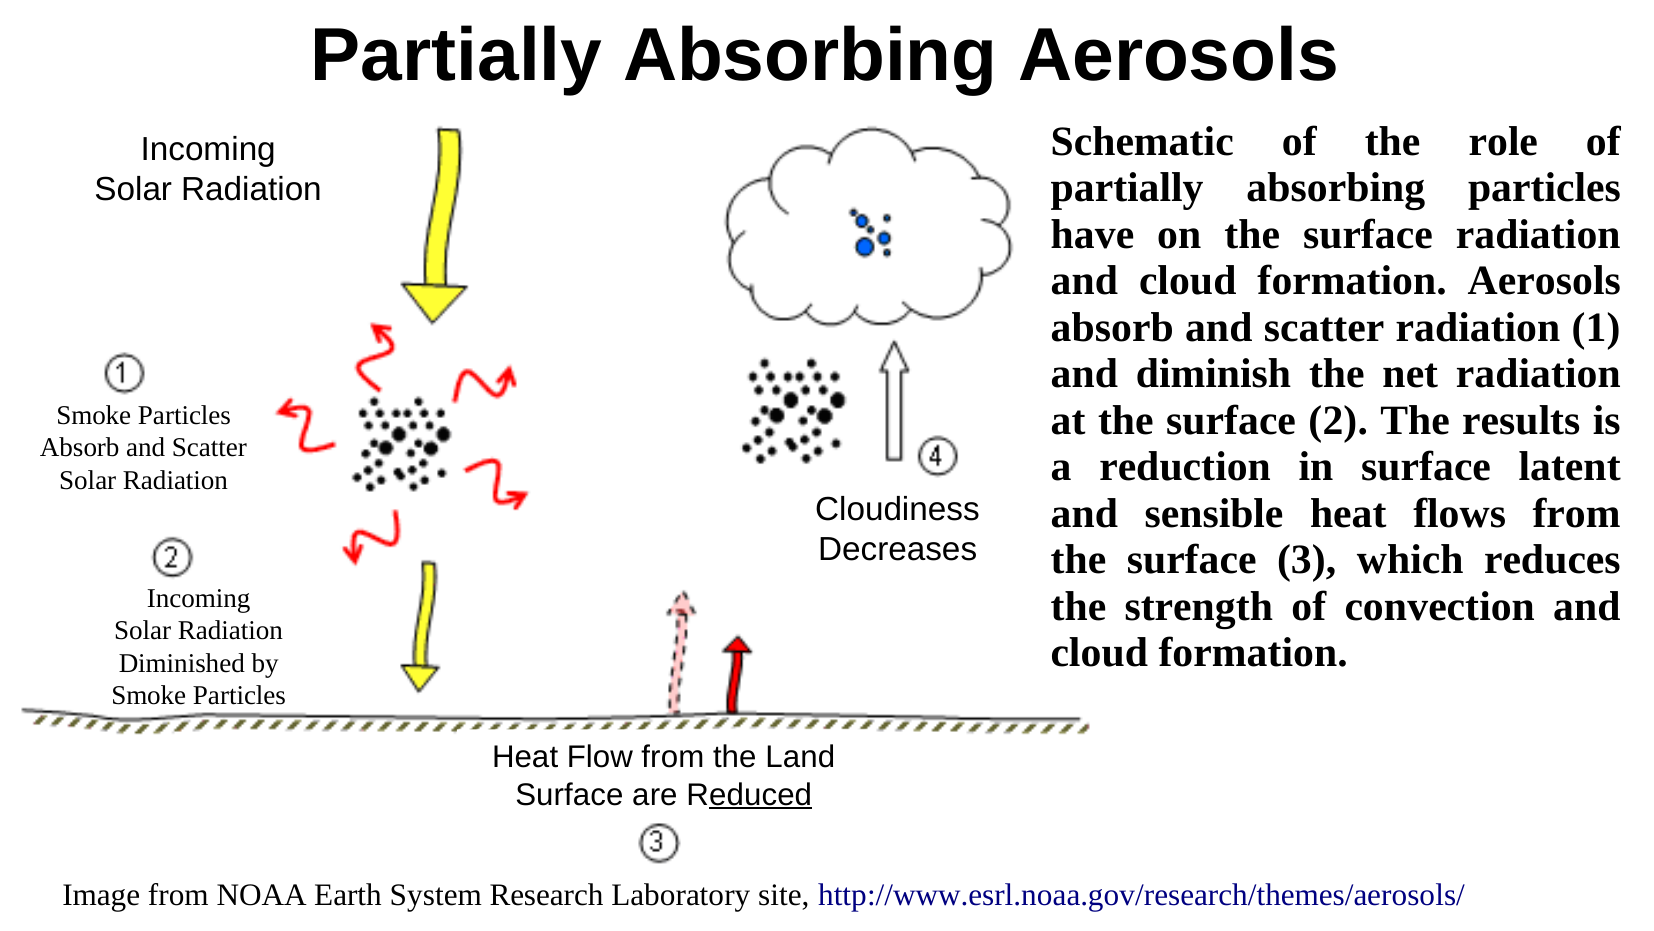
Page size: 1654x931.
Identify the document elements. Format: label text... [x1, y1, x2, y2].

title Partially Absorbing Aerosols [0, 3, 1653, 107]
text_box Image from NOAA Earth System Research Laboratory site, http://www.esrl.noaa.gov/research/themes/aerosols/ [47, 870, 1489, 921]
picture [13, 107, 1097, 872]
text_box Heat Flow from the Land Surface are Reduced [456, 729, 872, 819]
text_box Incoming Solar Radiation Diminished by Smoke Particles [83, 580, 314, 711]
text_box Cloudiness Decreases [766, 479, 1030, 575]
text_box Schematic of the role of partially absorbing particles have on the surface radiation and cloud formation. Aerosols absorb and scatter radiation (1) and diminish the net radiation at the surface (2). The results is a reduction in surface latent and sensible heat flows from the surface (3), which reduces the strength of convection and cloud formation. [1035, 110, 1637, 684]
text_box Smoke Particles Absorb and Scatter Solar Radiation [18, 397, 269, 495]
text_box Incoming Solar Radiation [76, 120, 340, 215]
